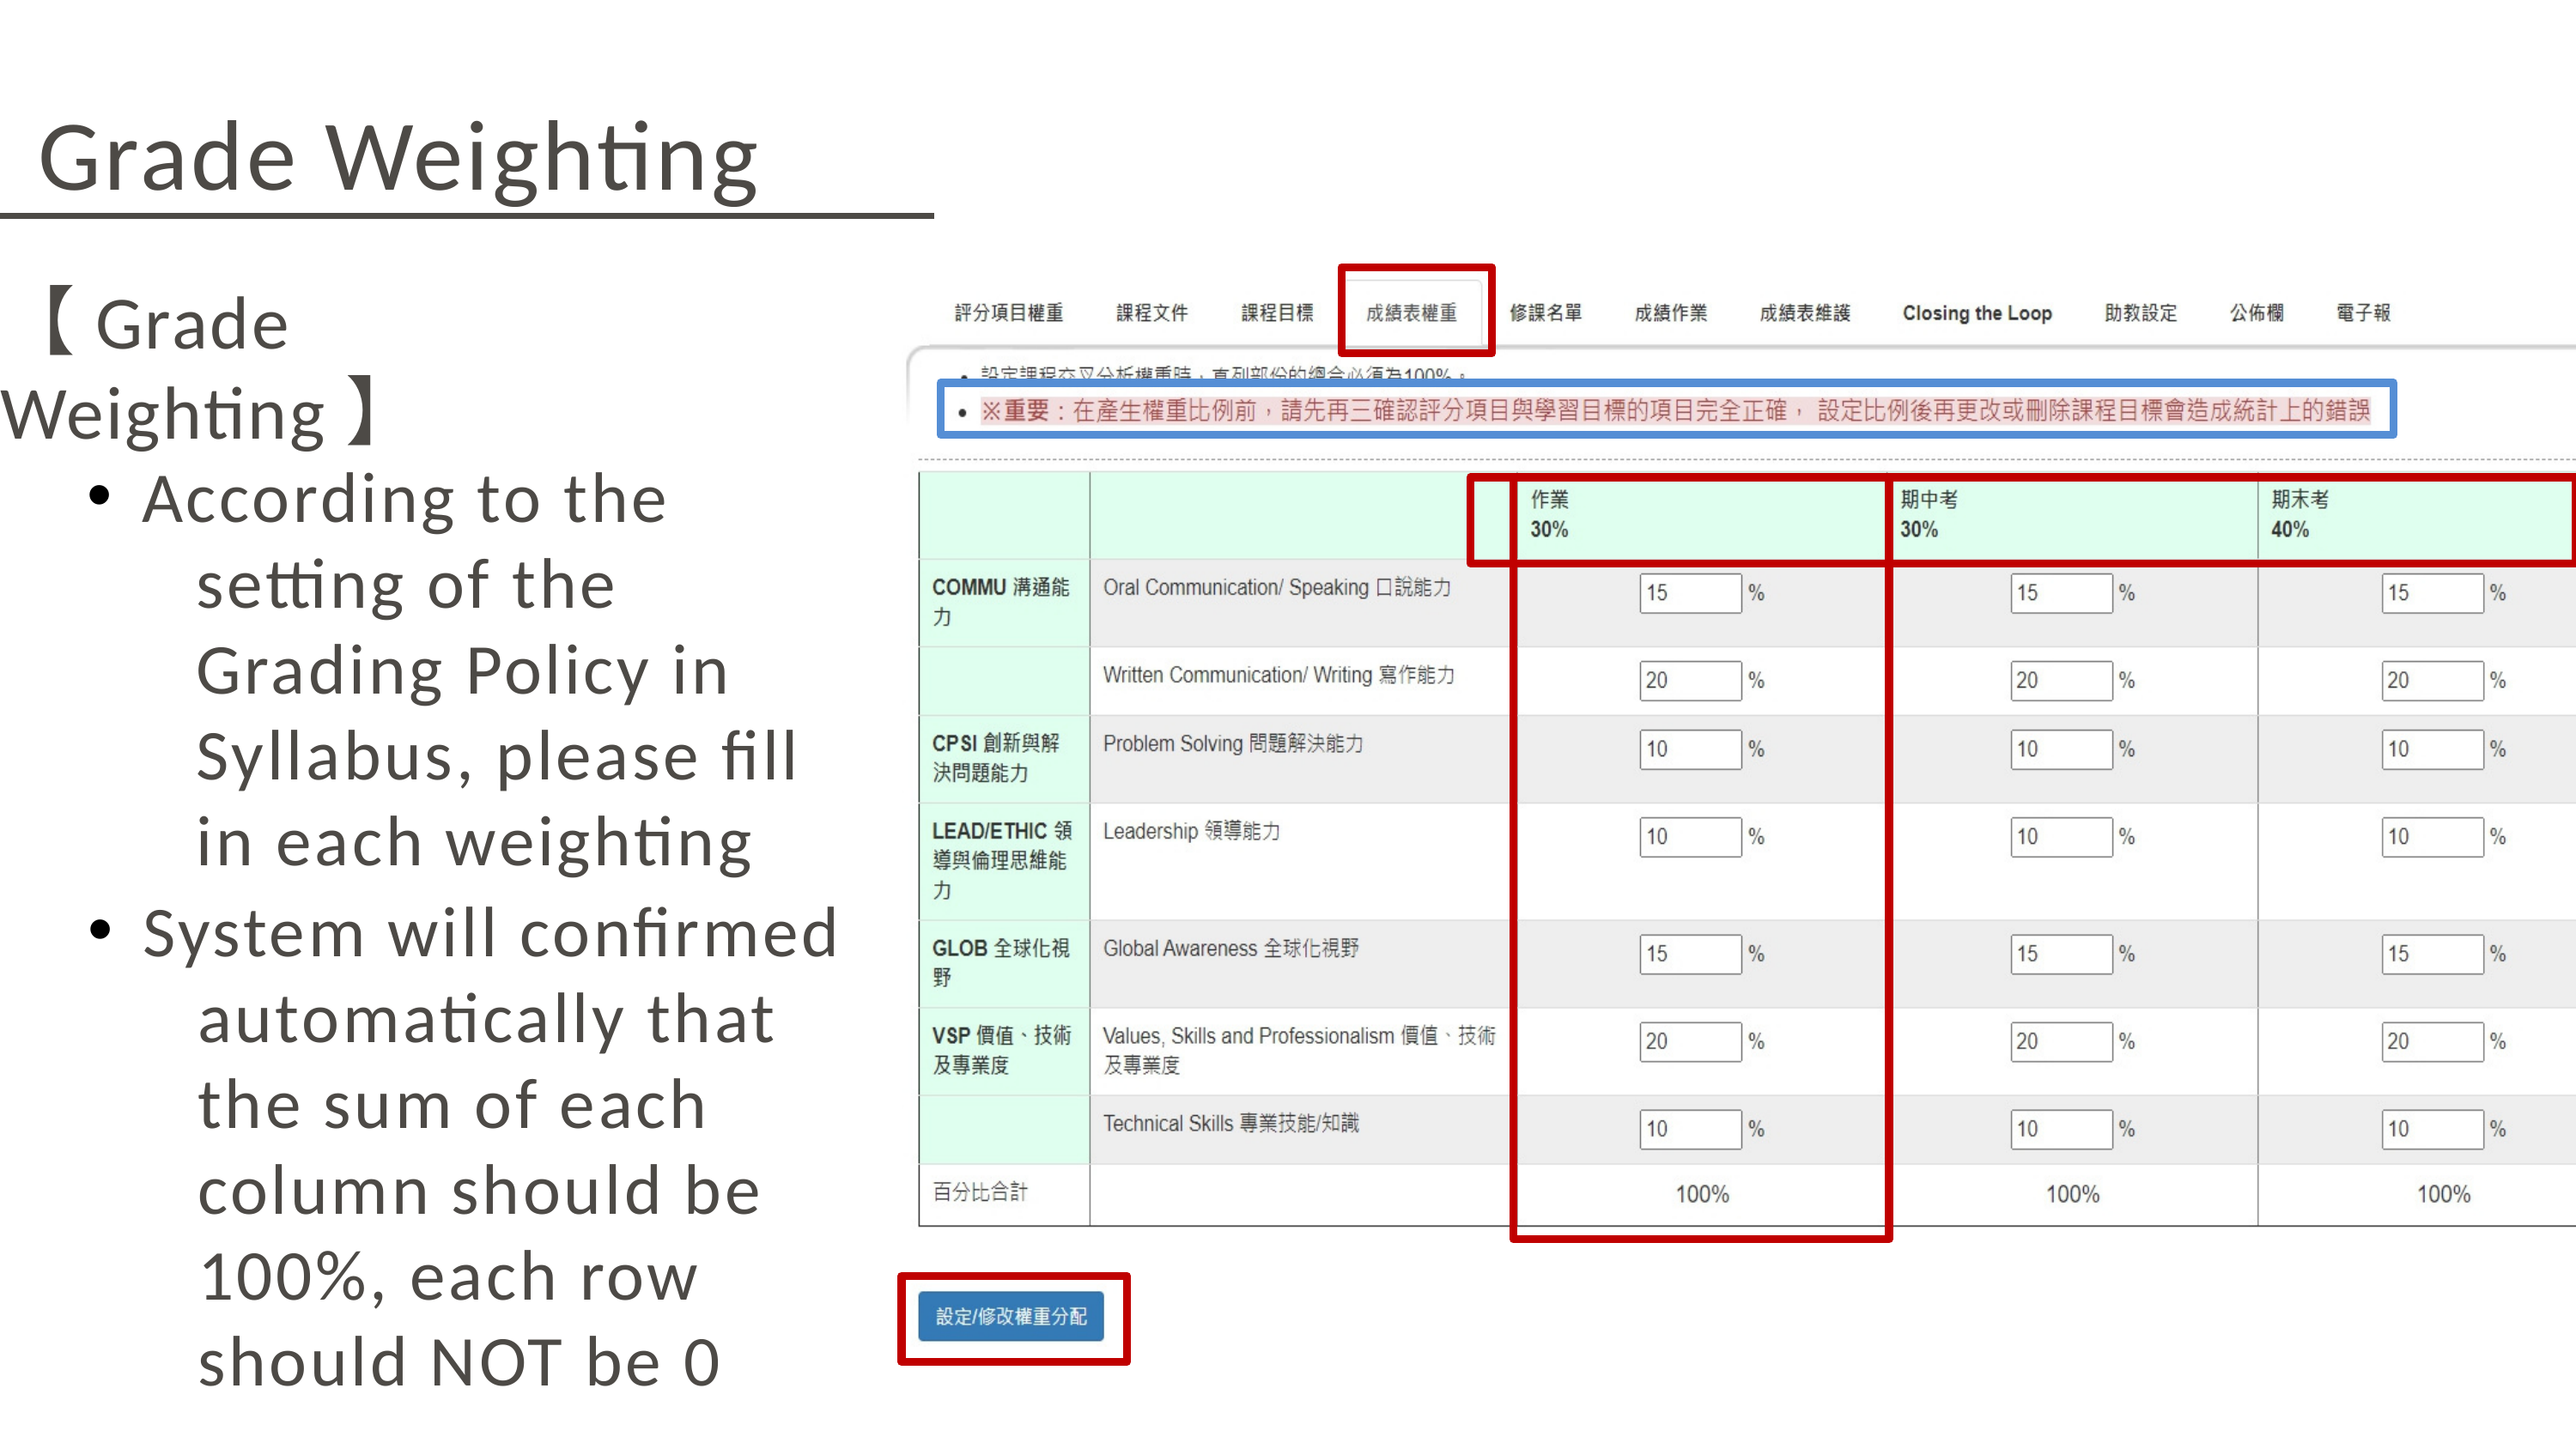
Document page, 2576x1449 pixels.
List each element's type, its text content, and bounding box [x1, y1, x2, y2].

picture [906, 1280, 1123, 1347]
text_box [0, 213, 934, 219]
picture [1346, 271, 1488, 349]
picture [1893, 482, 2572, 560]
text_box Grade Weighting [38, 90, 818, 212]
picture [1517, 567, 1885, 1235]
text_box According to the setting of the Grading Policy in Syllabus, please fill in each weighting [0, 451, 860, 798]
text_box System will confirmed automatically that the sum of each column should be 100%, each row should NOT be 0 [0, 885, 881, 1319]
picture [902, 270, 2576, 1347]
text_box 【Grade Weighting】 [0, 273, 712, 364]
picture [1517, 482, 1885, 560]
picture [1474, 482, 1510, 560]
